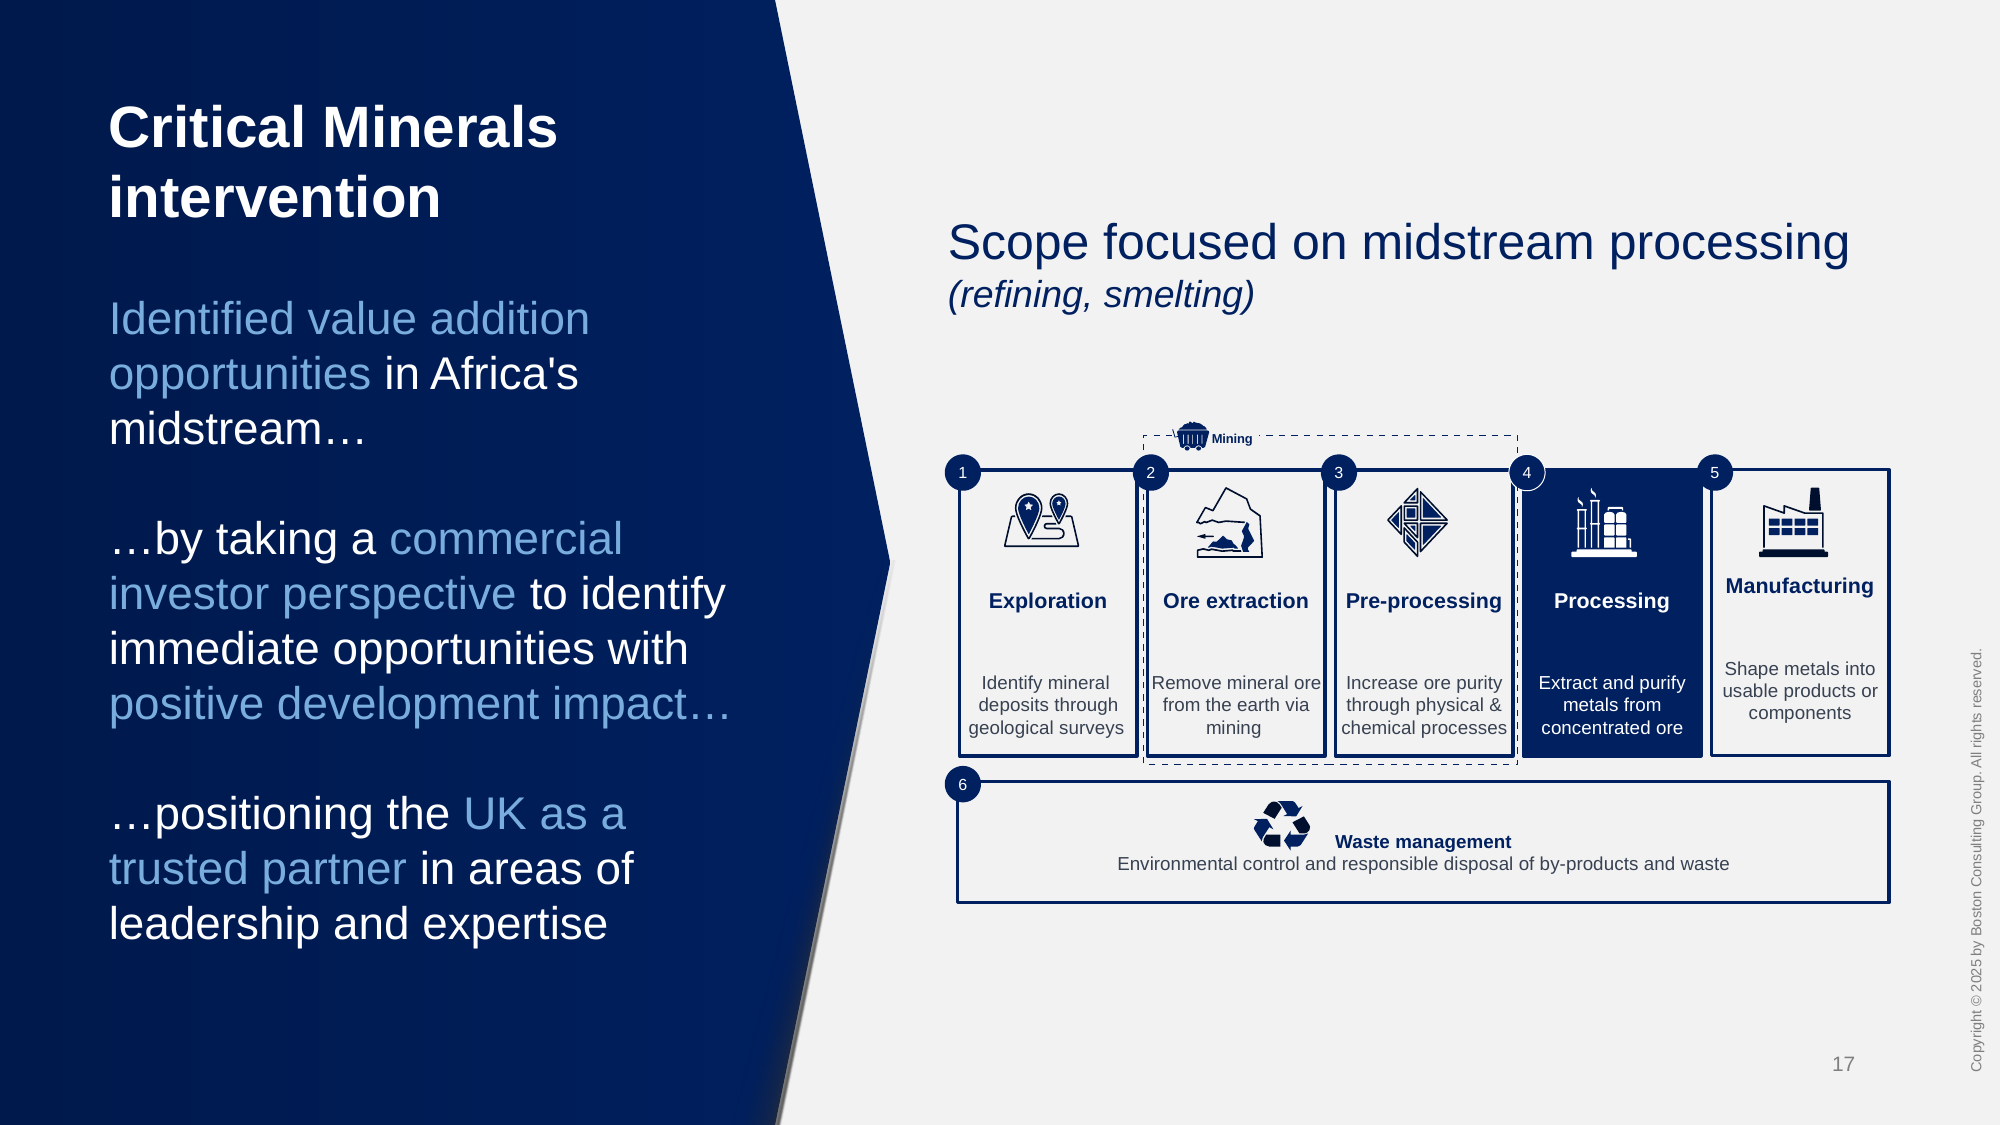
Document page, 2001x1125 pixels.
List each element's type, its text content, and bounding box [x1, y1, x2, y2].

text_box [1794, 528, 1806, 536]
text_box [1589, 487, 1601, 548]
text_box [1284, 816, 1311, 851]
text_box [1807, 518, 1819, 526]
text_box [1571, 549, 1637, 558]
text_box Manufacturing Shape metals into usable products or components [1711, 469, 1889, 756]
text_box [1628, 538, 1632, 548]
text_box [1604, 506, 1627, 523]
text_box [1807, 528, 1819, 536]
text_box [1763, 505, 1824, 548]
text_box [1143, 414, 1518, 765]
text_box [1576, 509, 1587, 548]
text_box Exploration Identify mineral deposits through geological surveys [959, 469, 1138, 756]
text_box [1263, 801, 1303, 819]
text_box Critical Minerals intervention Identified value addition opportunities in Africa's midstream… …by taking a commercial investor perspective to identify immediate opportunities with positive development impact… …positioning the UK as a trusted partner in areas of leadership and expertise [80, 88, 760, 965]
text_box [1577, 496, 1583, 508]
text_box [1781, 518, 1793, 526]
text_box [1768, 518, 1780, 526]
text_box [1616, 524, 1627, 536]
text_box Scope focused on midstream processing (refining, smelting) [947, 209, 1870, 332]
text_box 6 [944, 765, 981, 803]
text_box [1781, 528, 1793, 536]
text_box 4 [1518, 454, 1546, 491]
text_box Waste management Environmental control and responsible disposal of by-products and waste [957, 781, 1889, 903]
text_box Processing Extract and purify metals from concentrated ore [1523, 469, 1702, 756]
text_box [1604, 537, 1615, 548]
text_box [1809, 487, 1821, 511]
text_box [1794, 518, 1806, 526]
text_box 1 [944, 454, 981, 491]
text_box Mining [1211, 418, 1259, 442]
text_box [1616, 537, 1627, 548]
text_box [1604, 524, 1615, 536]
text_box 2 [1132, 456, 1143, 489]
text_box [1253, 818, 1281, 847]
text_box [1768, 528, 1780, 536]
text_box [1759, 549, 1829, 558]
text_box [1003, 493, 1080, 548]
text_box 5 [1696, 454, 1734, 491]
